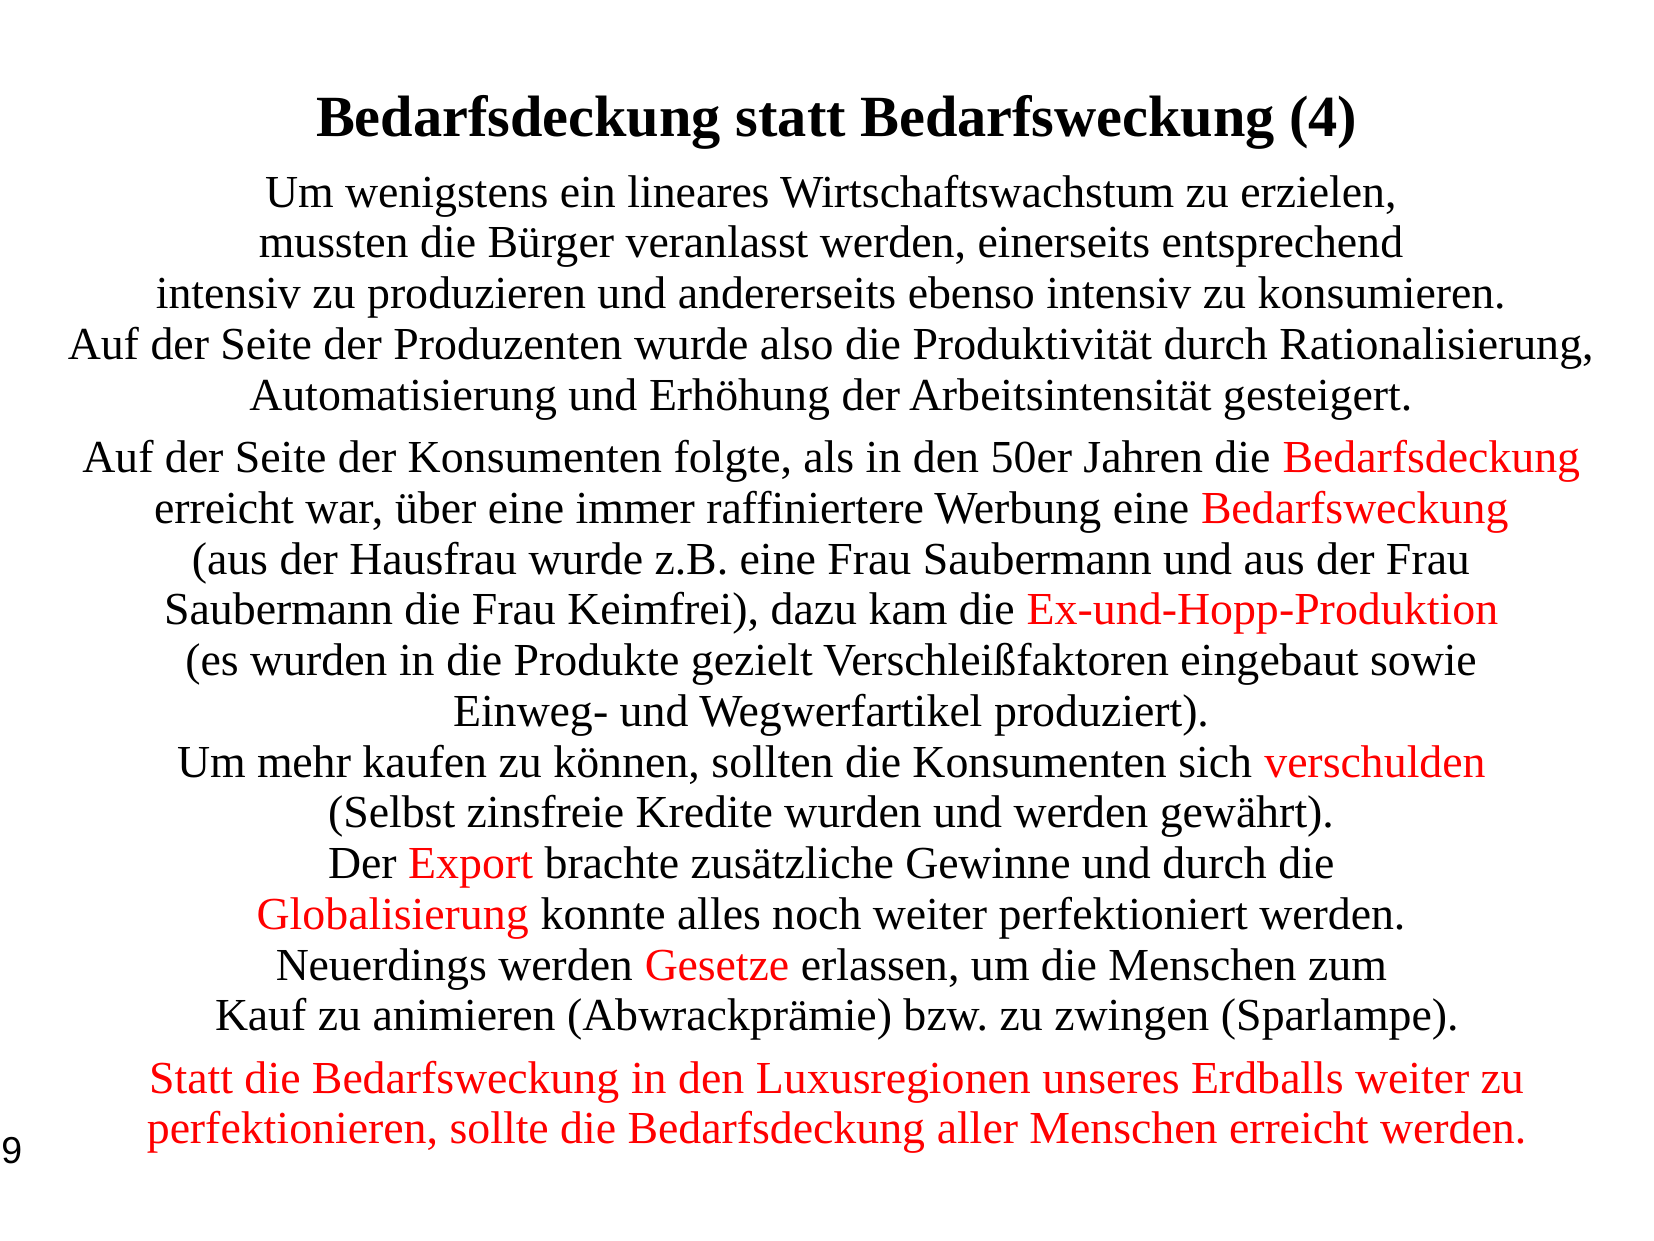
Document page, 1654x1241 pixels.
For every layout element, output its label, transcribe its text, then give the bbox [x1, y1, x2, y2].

text_box <Nummer> [0, 1122, 204, 1193]
text_box Bedarfsdeckung statt Bedarfsweckung (4) Um wenigstens ein lineares Wirtschaftswachstum zu erzielen, mussten die Bürger veranlasst werden, einerseits entsprechend intensiv zu produzieren und andererseits ebenso intensiv zu konsumieren. Auf der Seite der Produzenten wurde also die Produktivität durch Rationalisierung, Automatisierung und Erhöhung der Arbeitsintensität gesteigert. Auf der Seite der Konsumenten folgte, als in den 50er Jahren die Bedarfsdeckung erreicht war, über eine immer raffiniertere Werbung eine Bedarfsweckung (aus der Hausfrau wurde z.B. eine Frau Saubermann und aus der Frau Saubermann die Frau Keimfrei), dazu kam die Ex-und-Hopp-Produktion (es wurden in die Produkte gezielt Verschleißfaktoren eingebaut sowie Einweg- und Wegwerfartikel produziert). Um mehr kaufen zu können, sollten die Konsumenten sich verschulden (Selbst zinsfreie Kredite wurden und werden gewährt). Der Export brachte zusätzliche Gewinne und durch die Globalisierung konnte alles noch weiter perfektioniert werden. Neuerdings werden Gesetze erlassen, um die Menschen zum Kauf zu animieren (Abwrackprämie) bzw. zu zwingen (Sparlampe). Statt die Bedarfsweckung in den Luxusregionen unseres Erdballs weiter zu perfektionieren, sollte die Bedarfsdeckung aller Menschen erreicht werden. [53, 76, 1622, 1162]
